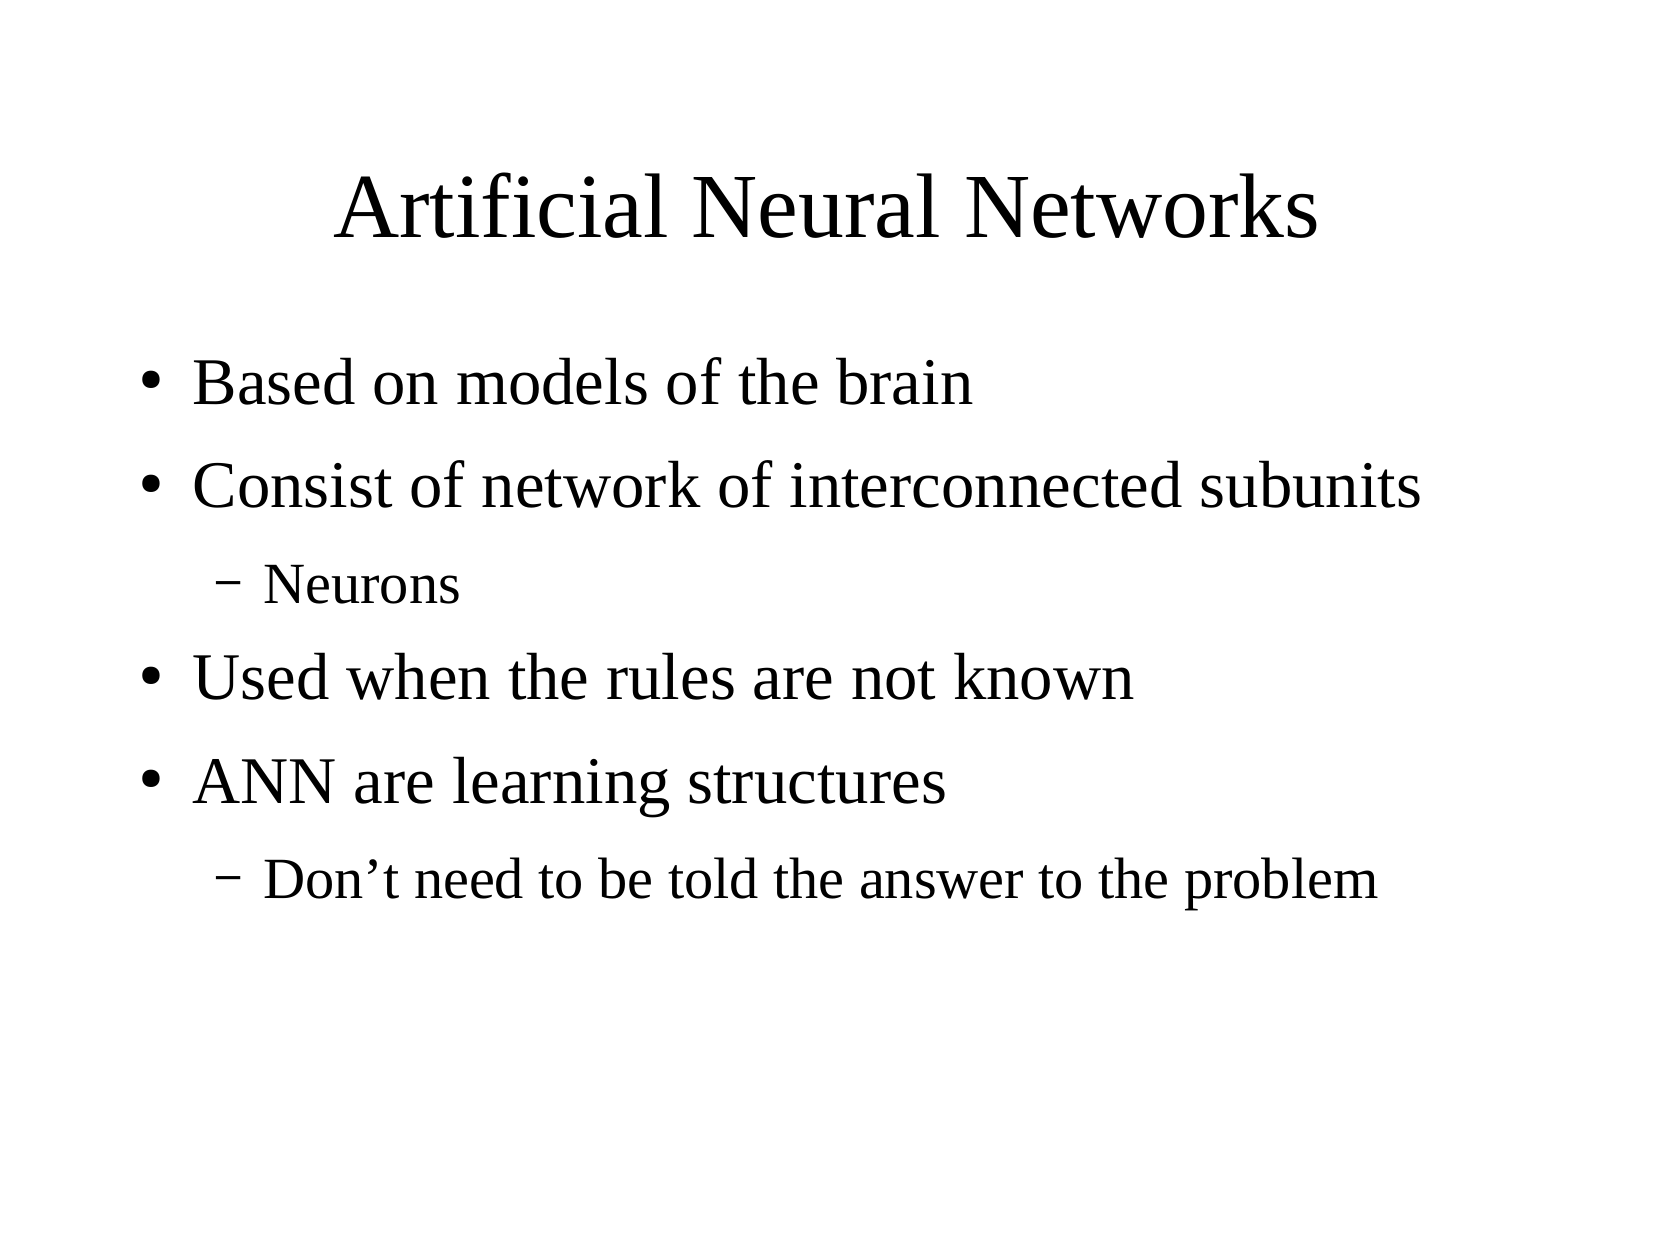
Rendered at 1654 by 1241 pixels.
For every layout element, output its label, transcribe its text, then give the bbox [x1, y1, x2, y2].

title Artificial Neural Networks [121, 102, 1534, 311]
list Based on models of the brain Consist of network of interconnected subunits Neurons Used when the rules are not known ANN are learning structures Don’t need to be told the answer to the problem [121, 344, 1534, 1127]
